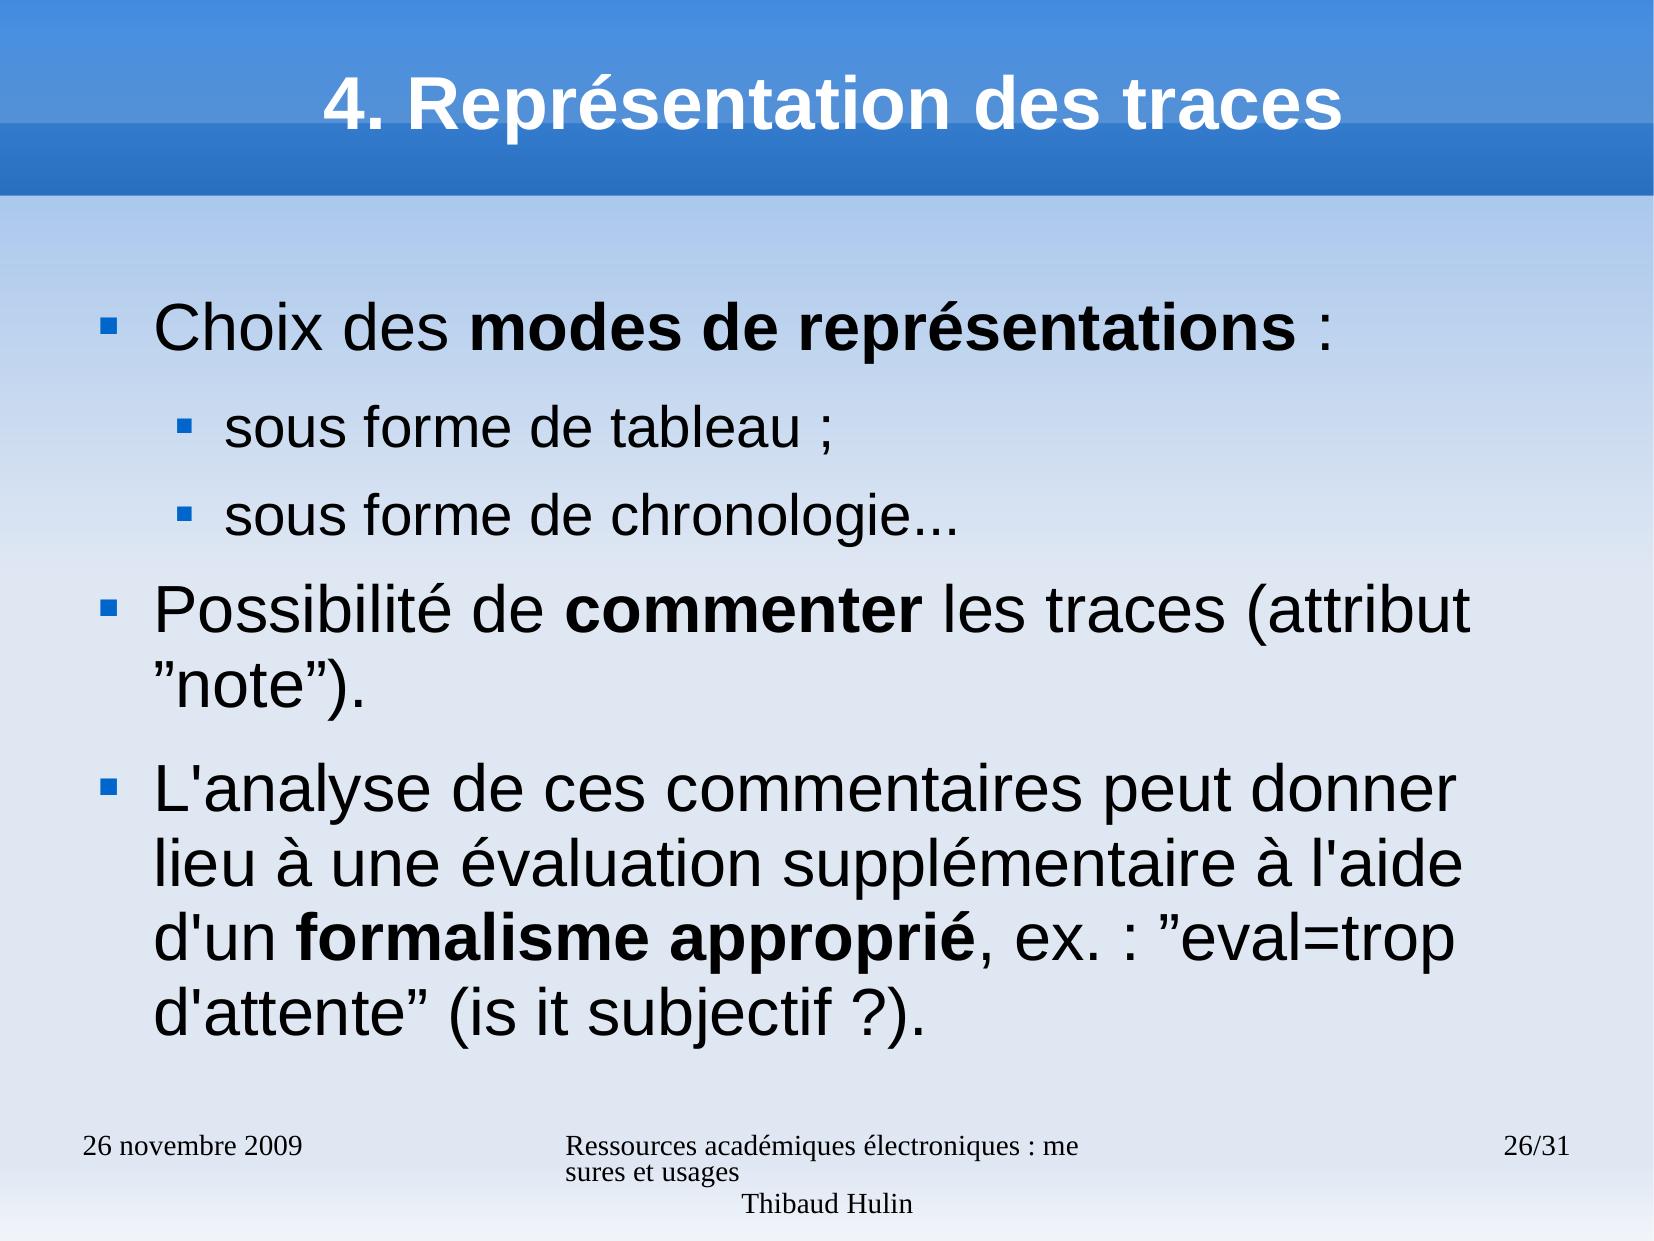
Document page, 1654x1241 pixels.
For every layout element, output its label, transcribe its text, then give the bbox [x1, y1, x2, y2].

title 4. Représentation des traces [76, 7, 1565, 200]
picture [0, 0, 1654, 1241]
list Choix des modes de représentations : sous forme de tableau ; sous forme de chronologie... Possibilité de commenter les traces (attribut ”note”). L'analyse de ces commentaires peut donner lieu à une évaluation supplémentaire à l'aide d'un formalisme approprié, ex. : ”eval=trop d'attente” (is it subjectif ?). [82, 290, 1571, 1094]
